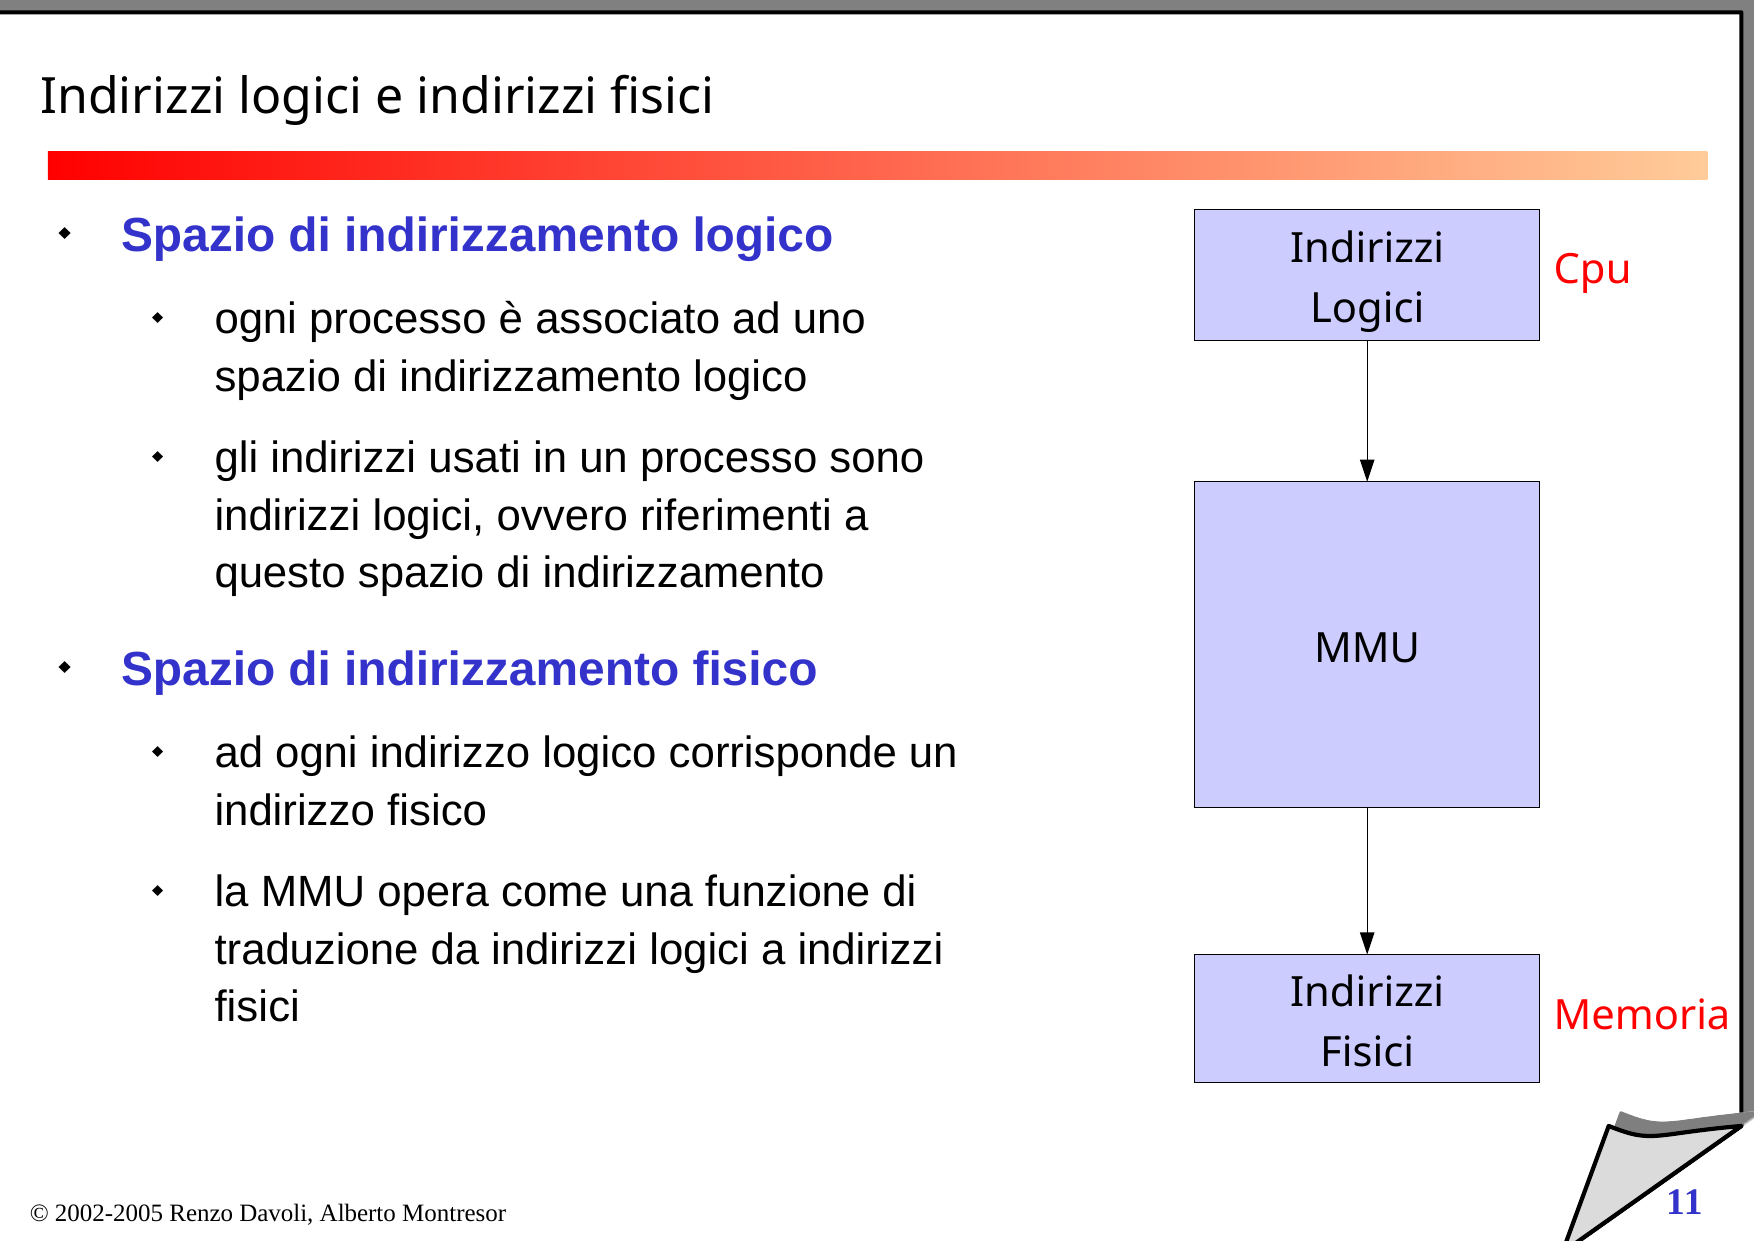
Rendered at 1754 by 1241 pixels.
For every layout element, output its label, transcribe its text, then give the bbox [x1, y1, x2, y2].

list Spazio di indirizzamento logico ogni processo è associato ad uno spazio di indirizzamento logico gli indirizzi usati in un processo sono indirizzi logici, ovvero riferimenti a questo spazio di indirizzamento Spazio di indirizzamento fisico ad ogni indirizzo logico corrisponde un indirizzo fisico la MMU opera come una funzione di traduzione da indirizzi logici a indirizzi fisici [58, 206, 1696, 1115]
text_box Indirizzi Fisici [1194, 954, 1540, 1083]
text_box MMU [750, 152, 754, 179]
text_box MMU [1194, 481, 1540, 808]
text_box Cpu [1553, 235, 1636, 301]
text_box Indirizzi Logici [1194, 209, 1540, 341]
text_box Memoria [1553, 982, 1749, 1047]
title Indirizzi logici e indirizzi fisici [40, 49, 1714, 144]
